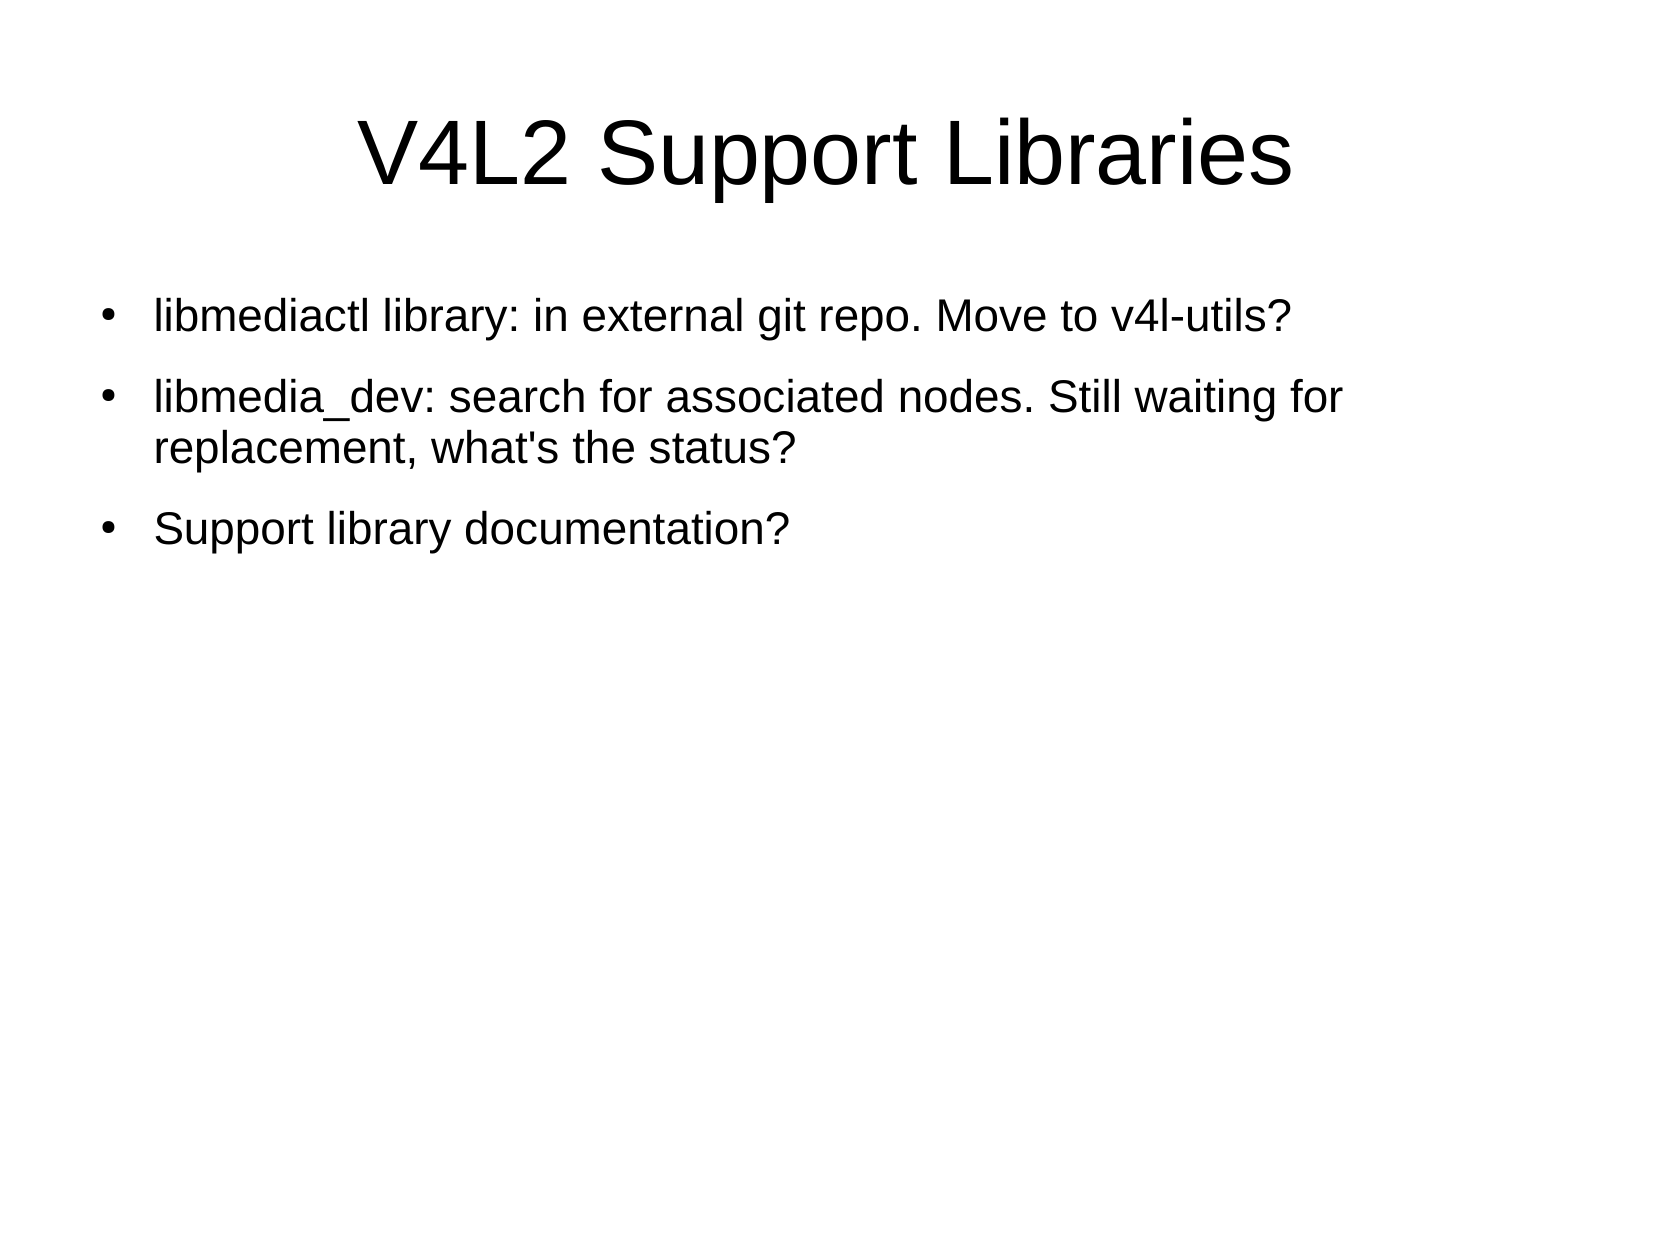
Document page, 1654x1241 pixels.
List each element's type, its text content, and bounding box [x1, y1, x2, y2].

title V4L2 Support Libraries [82, 49, 1571, 257]
list libmediactl library: in external git repo. Move to v4l-utils? libmedia_dev: search for associated nodes. Still waiting for replacement, what's the status? Support library documentation? [82, 290, 1571, 1010]
